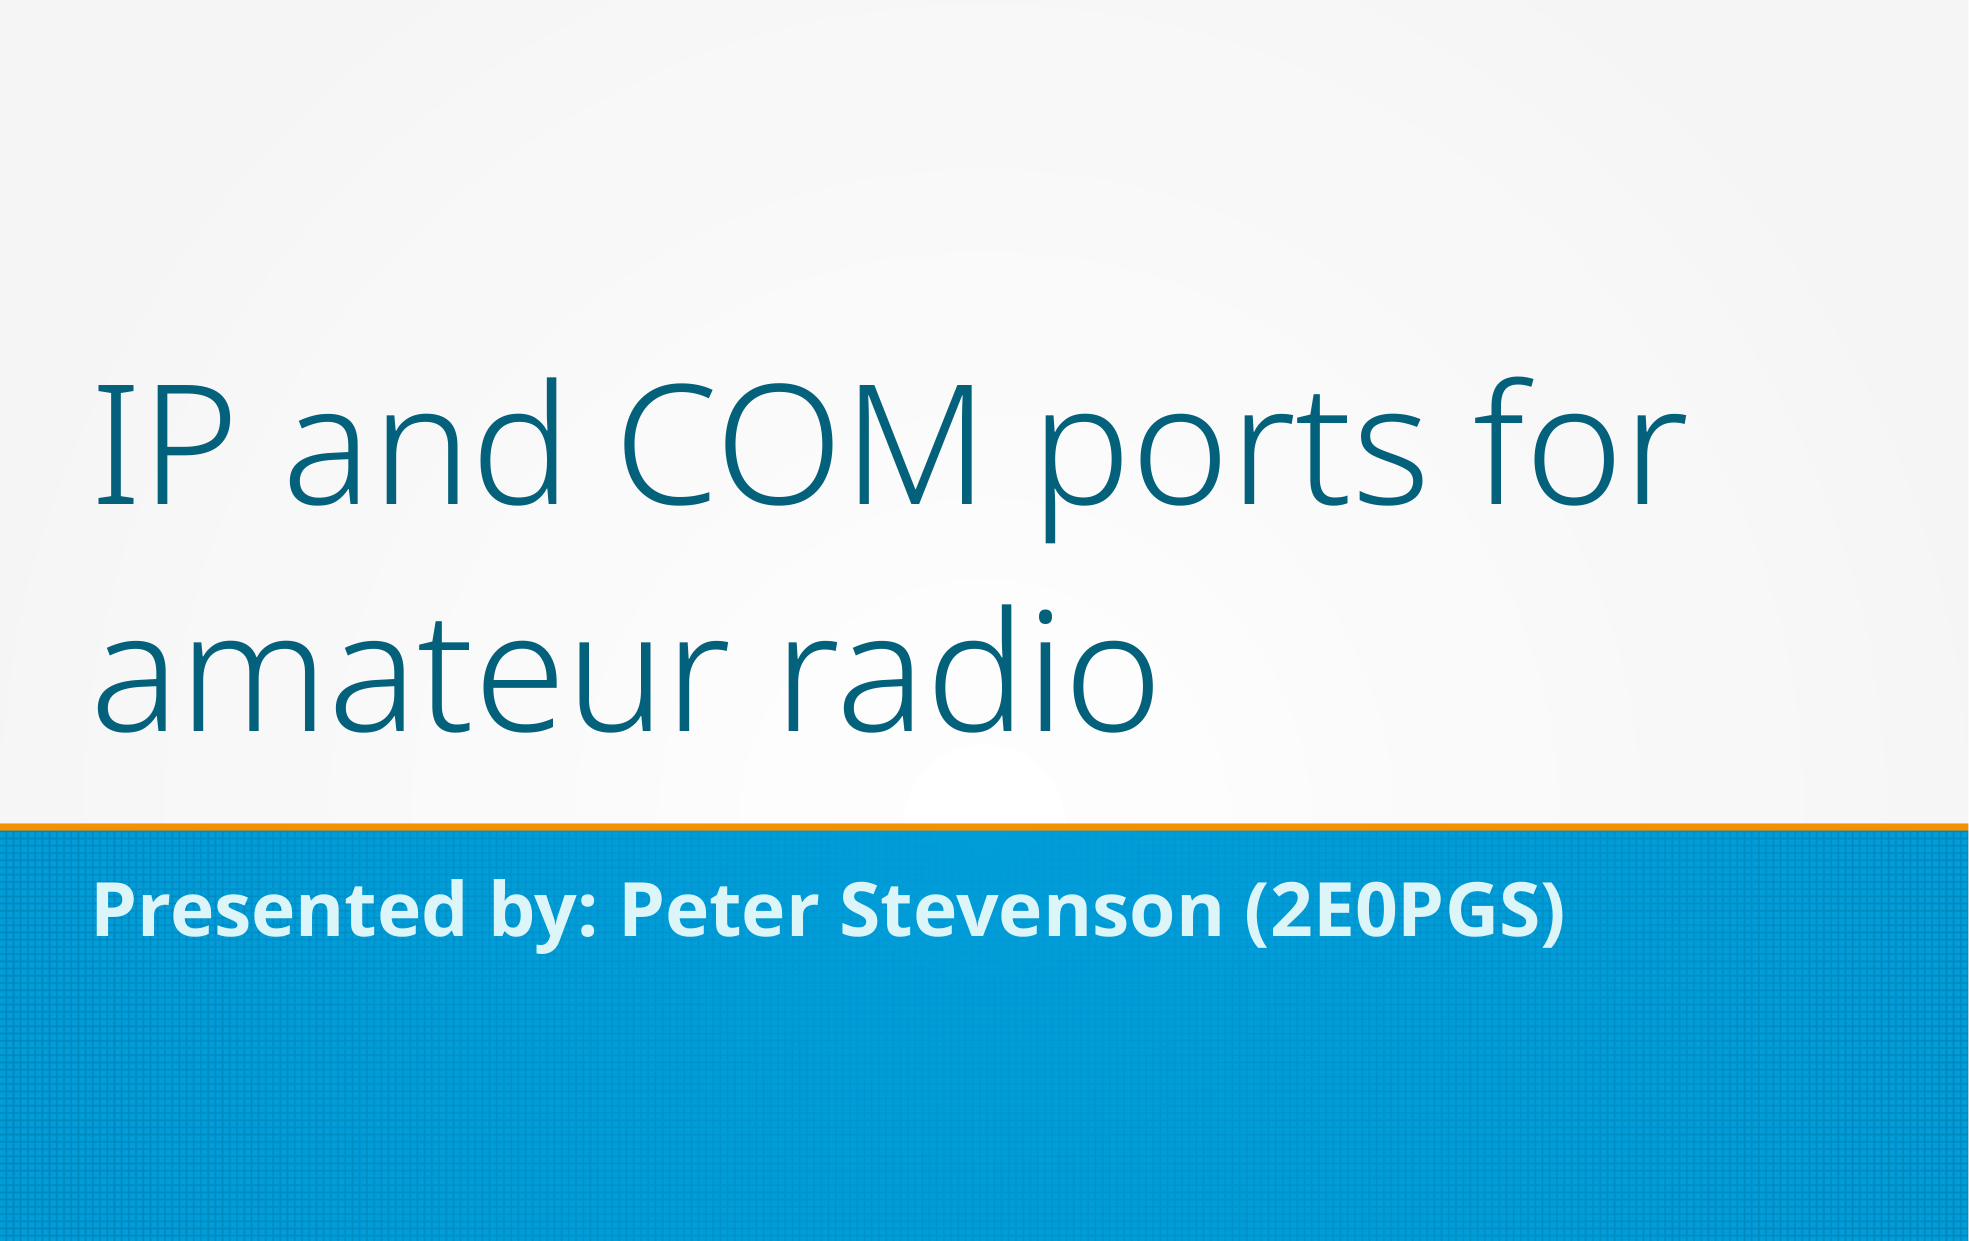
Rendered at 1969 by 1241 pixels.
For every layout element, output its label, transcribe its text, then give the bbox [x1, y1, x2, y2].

title IP and COM ports for amateur radio [90, 49, 1862, 781]
picture [0, 0, 1969, 830]
subtitle Presented by: Peter Stevenson (2E0PGS) [90, 855, 1861, 1111]
